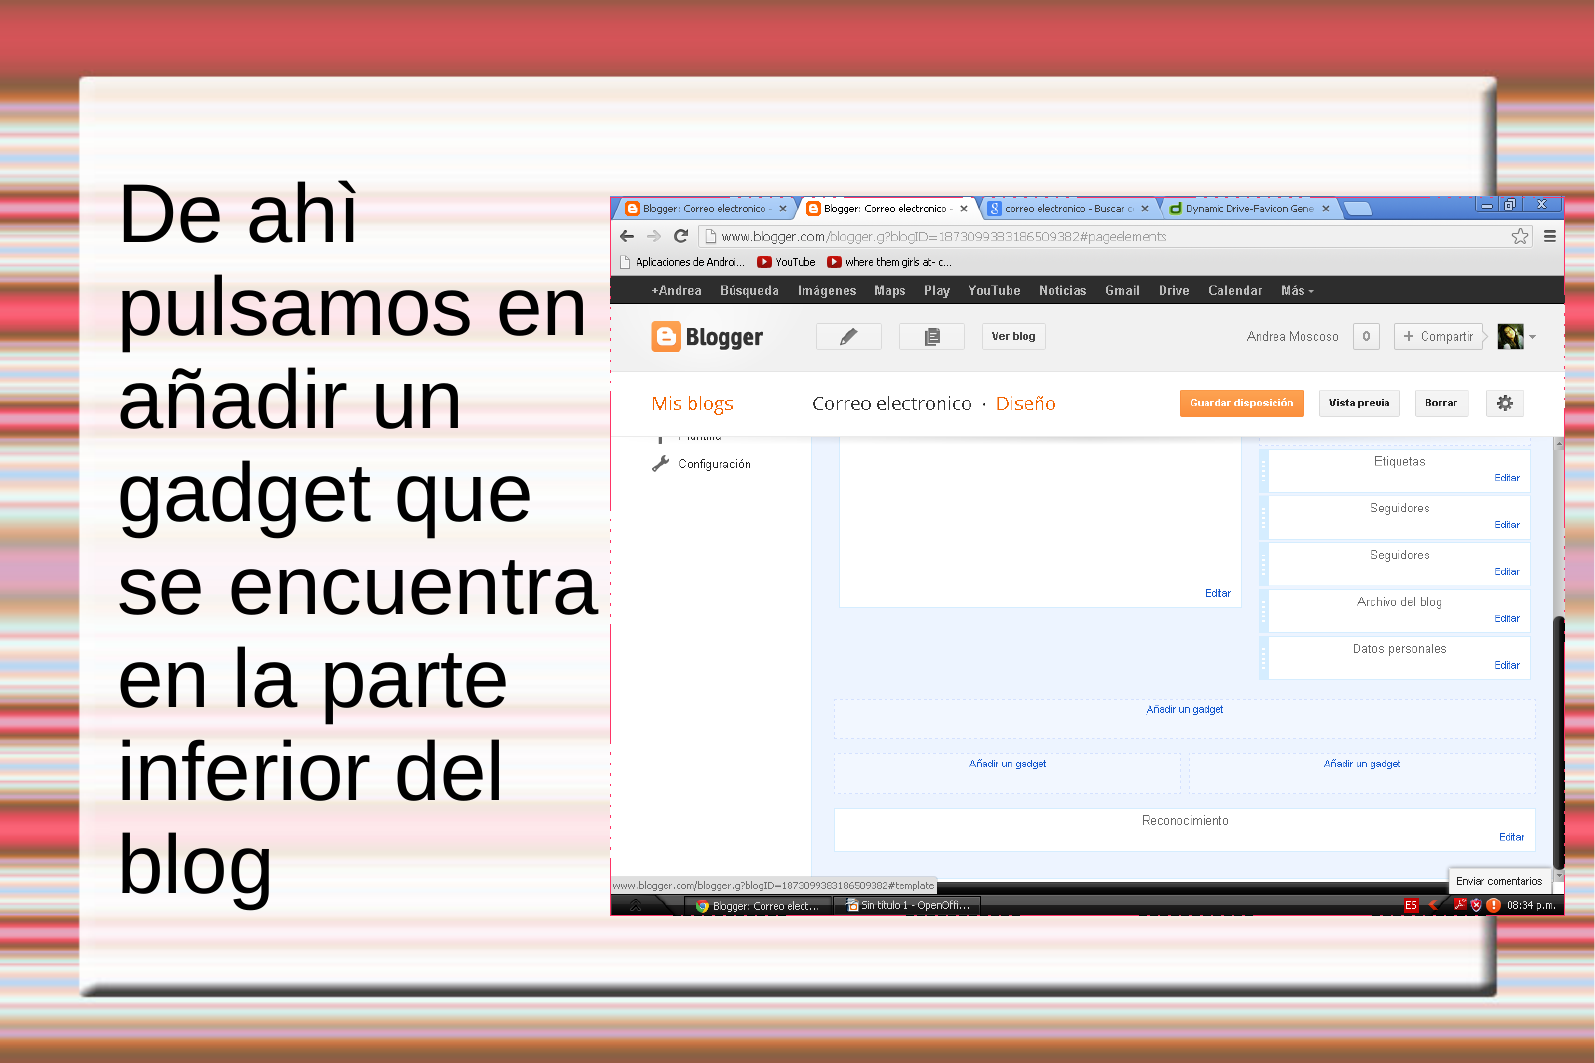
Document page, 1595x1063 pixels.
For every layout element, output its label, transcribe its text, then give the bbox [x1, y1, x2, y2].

title De ahì pulsamos en añadir un gadget que se encuentra en la parte inferior del blog [117, 75, 621, 1003]
picture [0, 0, 1595, 1063]
